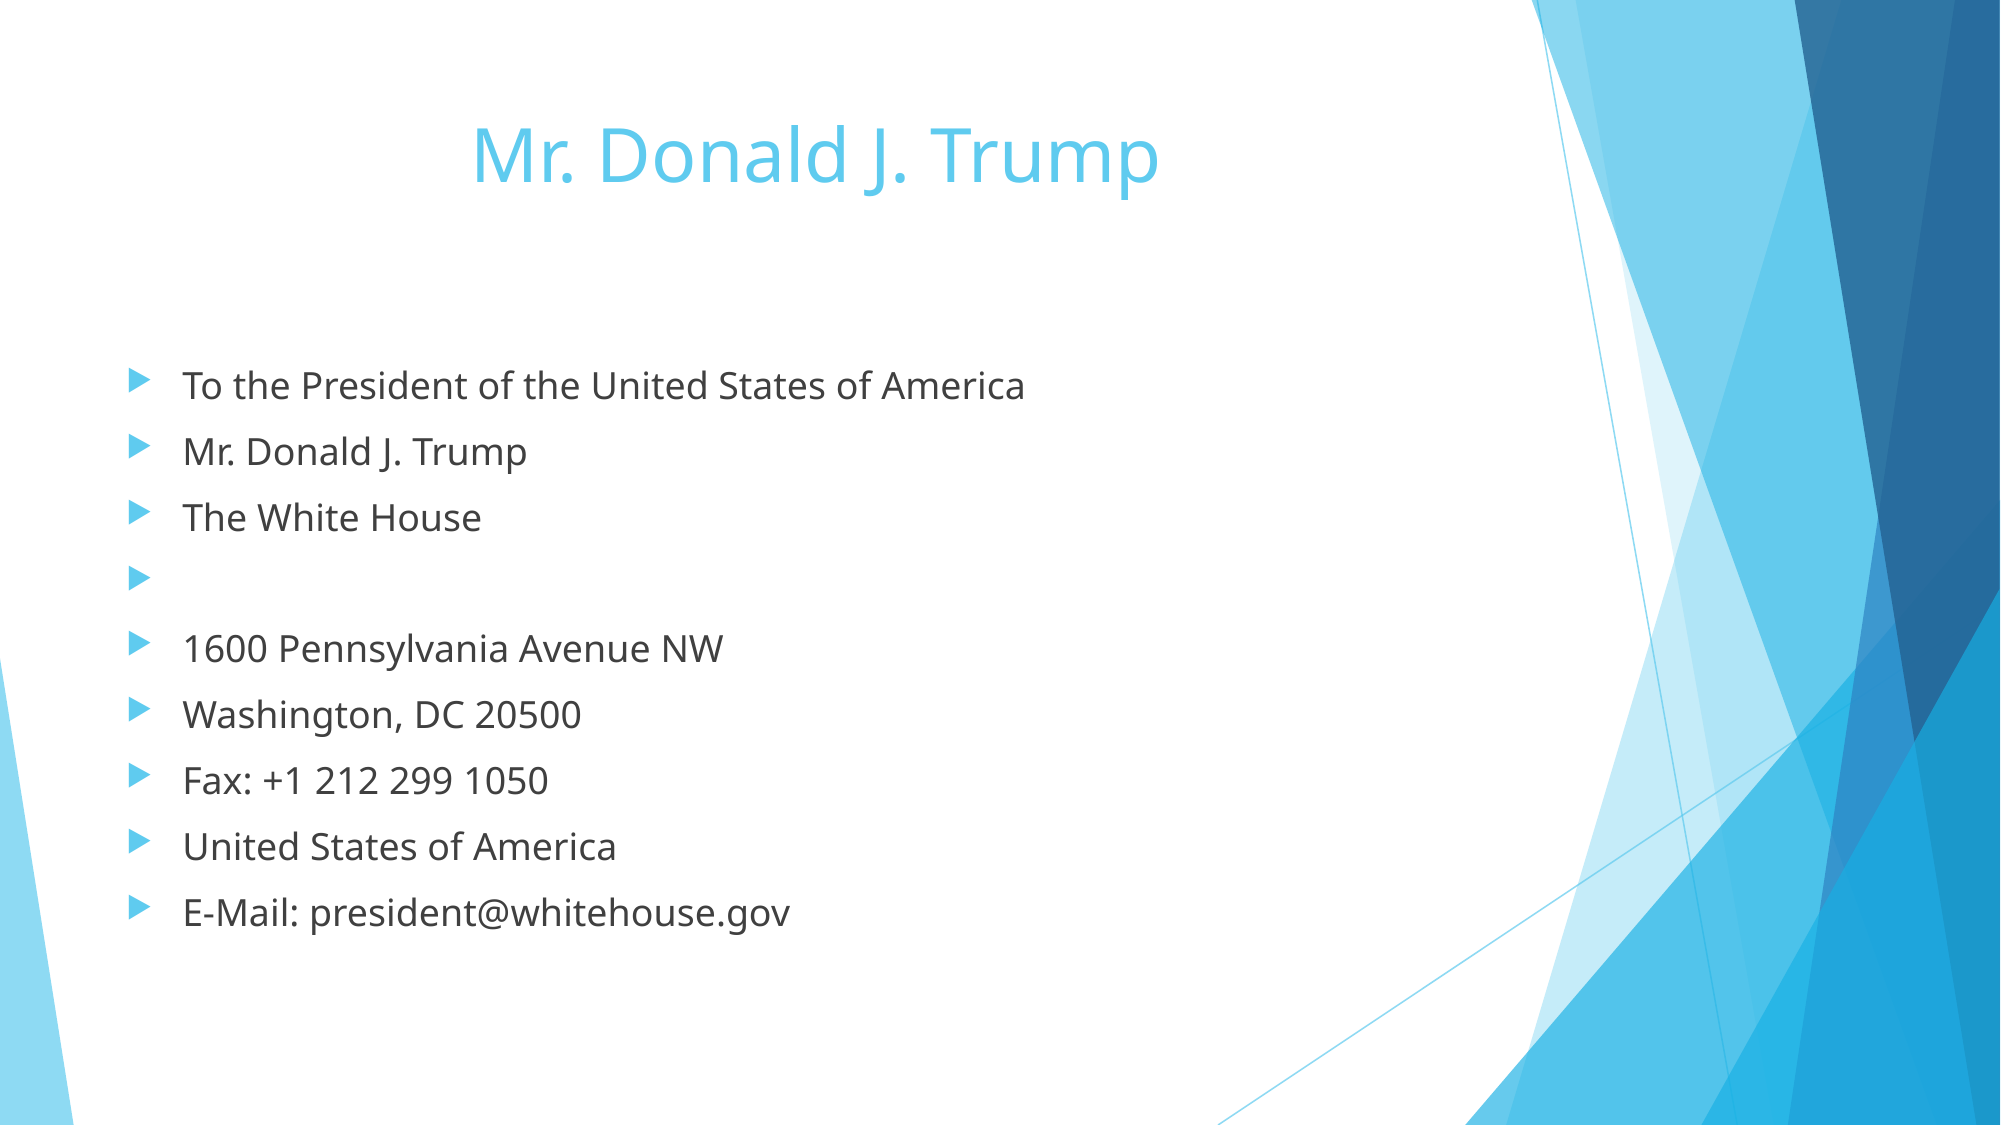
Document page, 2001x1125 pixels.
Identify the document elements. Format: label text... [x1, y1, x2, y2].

title Mr. Donald J. Trump [111, 99, 1522, 317]
list To the President of the United States of America Mr. Donald J. Trump The White House 1600 Pennsylvania Avenue NW Washington, DC 20500 Fax: +1 212 299 1050 United States of America E-Mail: president@whitehouse.gov [111, 354, 1522, 992]
